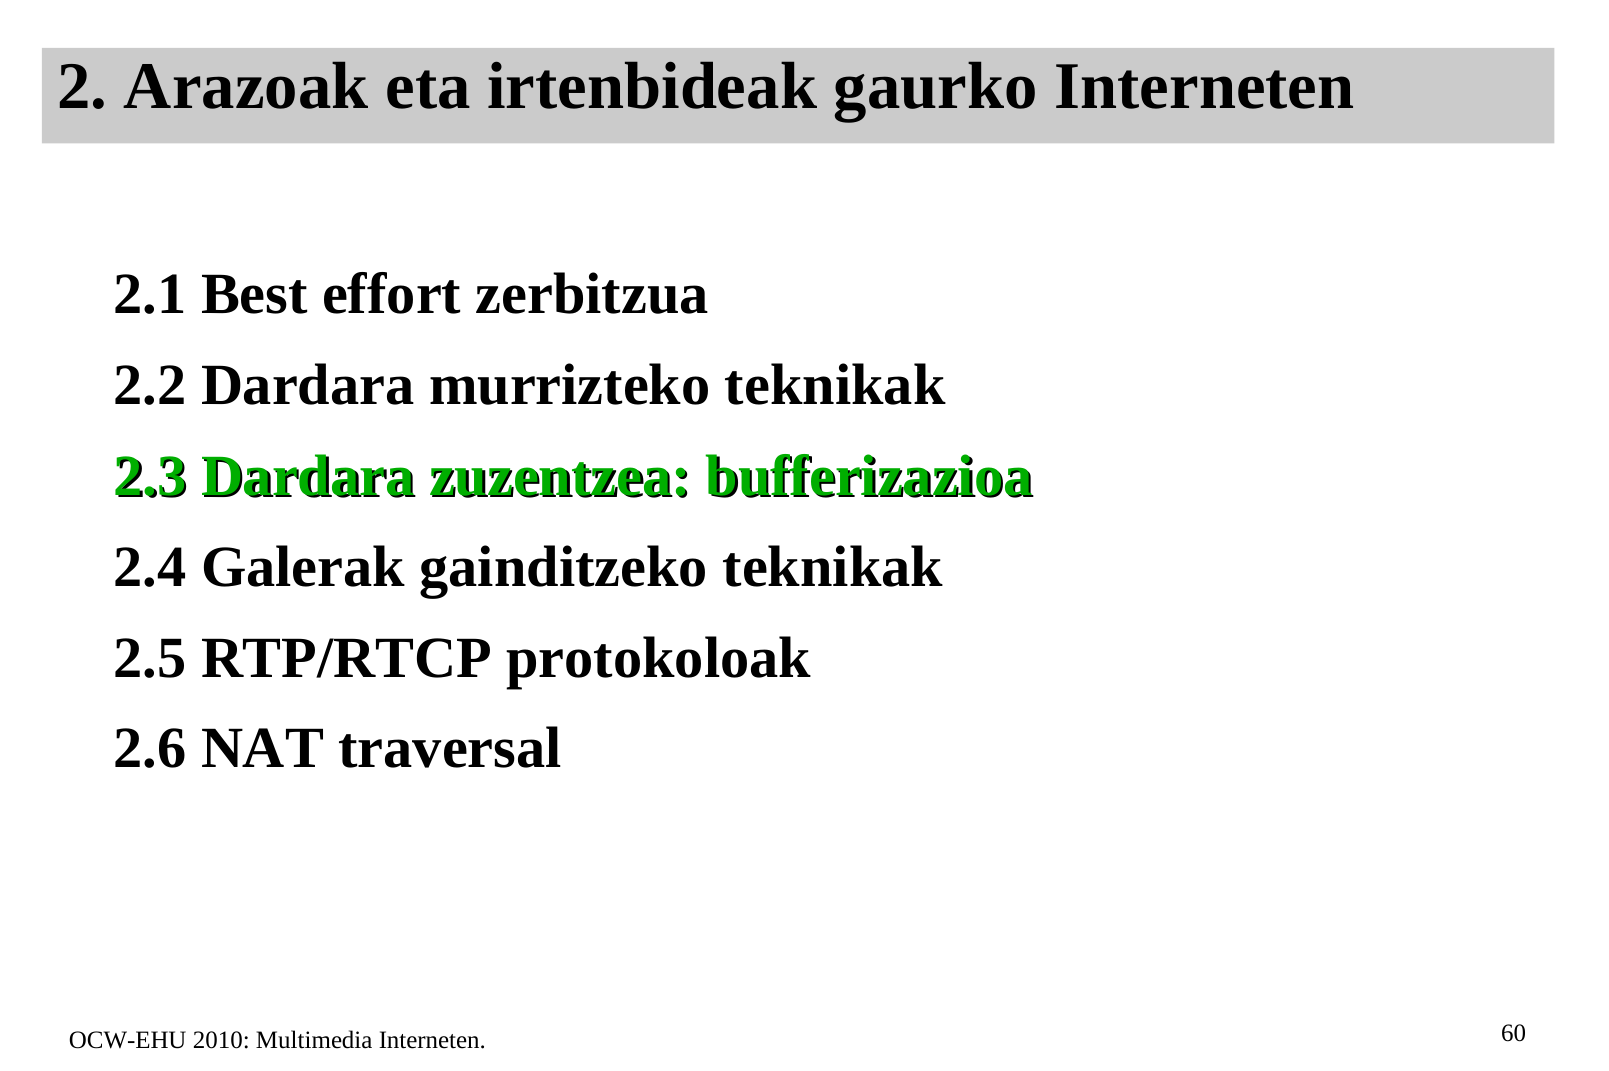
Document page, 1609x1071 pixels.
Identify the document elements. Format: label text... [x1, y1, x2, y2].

title 2. Arazoak eta irtenbideak gaurko Interneten [41, 47, 1555, 144]
list 2.1 Best effort zerbitzua 2.2 Dardara murrizteko teknikak 2.3 Dardara zuzentzea: bufferizazioa 2.4 Galerak gainditzeko teknikak 2.5 RTP/RTCP protokoloak 2.6 NAT traversal [23, 162, 1536, 1026]
